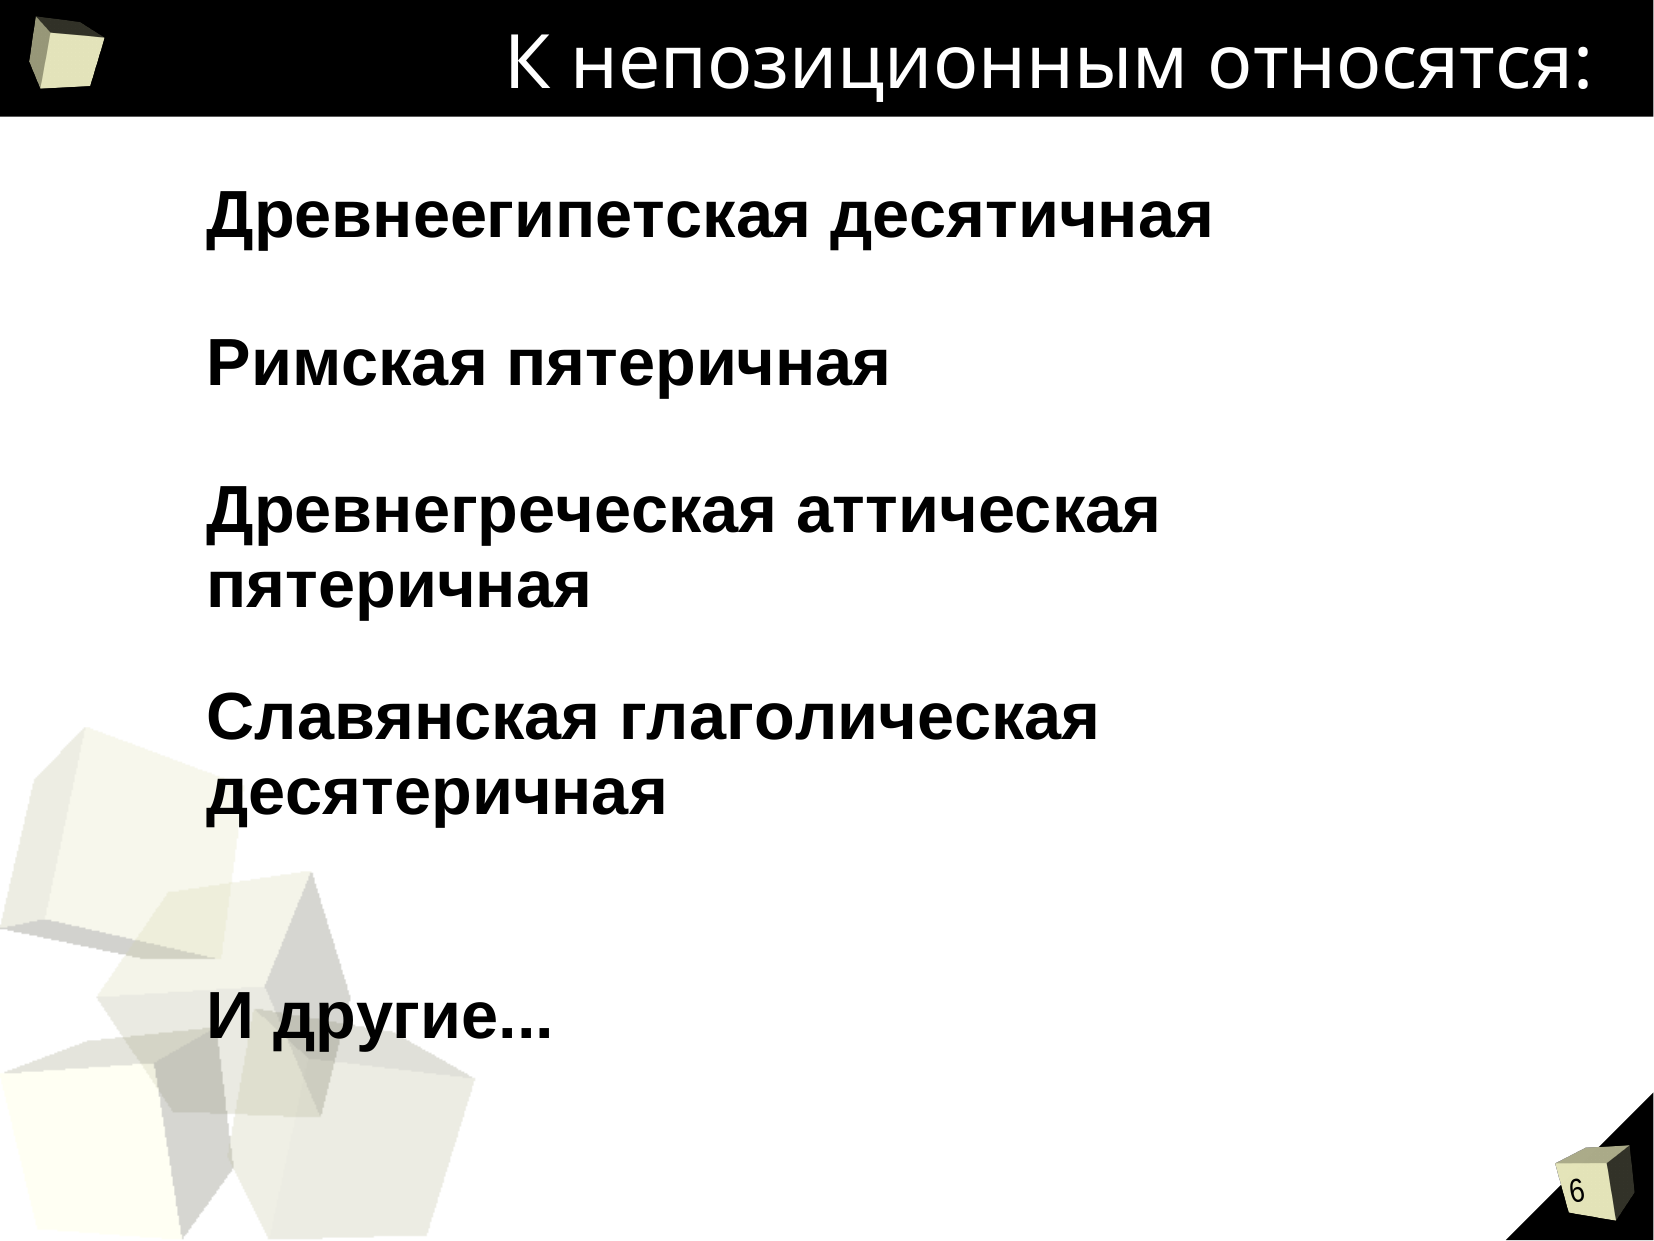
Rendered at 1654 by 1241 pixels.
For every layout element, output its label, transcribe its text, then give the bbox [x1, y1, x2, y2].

text_box Римская пятеричная [206, 324, 1300, 400]
text_box Древнегреческая аттическая пятеричная [206, 472, 1477, 623]
text_box Славянская глаголическая десятеричная И другие... [206, 679, 1359, 1123]
title К непозиционным относятся: [118, 0, 1595, 119]
picture [0, 726, 477, 1241]
text_box Древнеегипетская десятичная [206, 177, 1506, 252]
